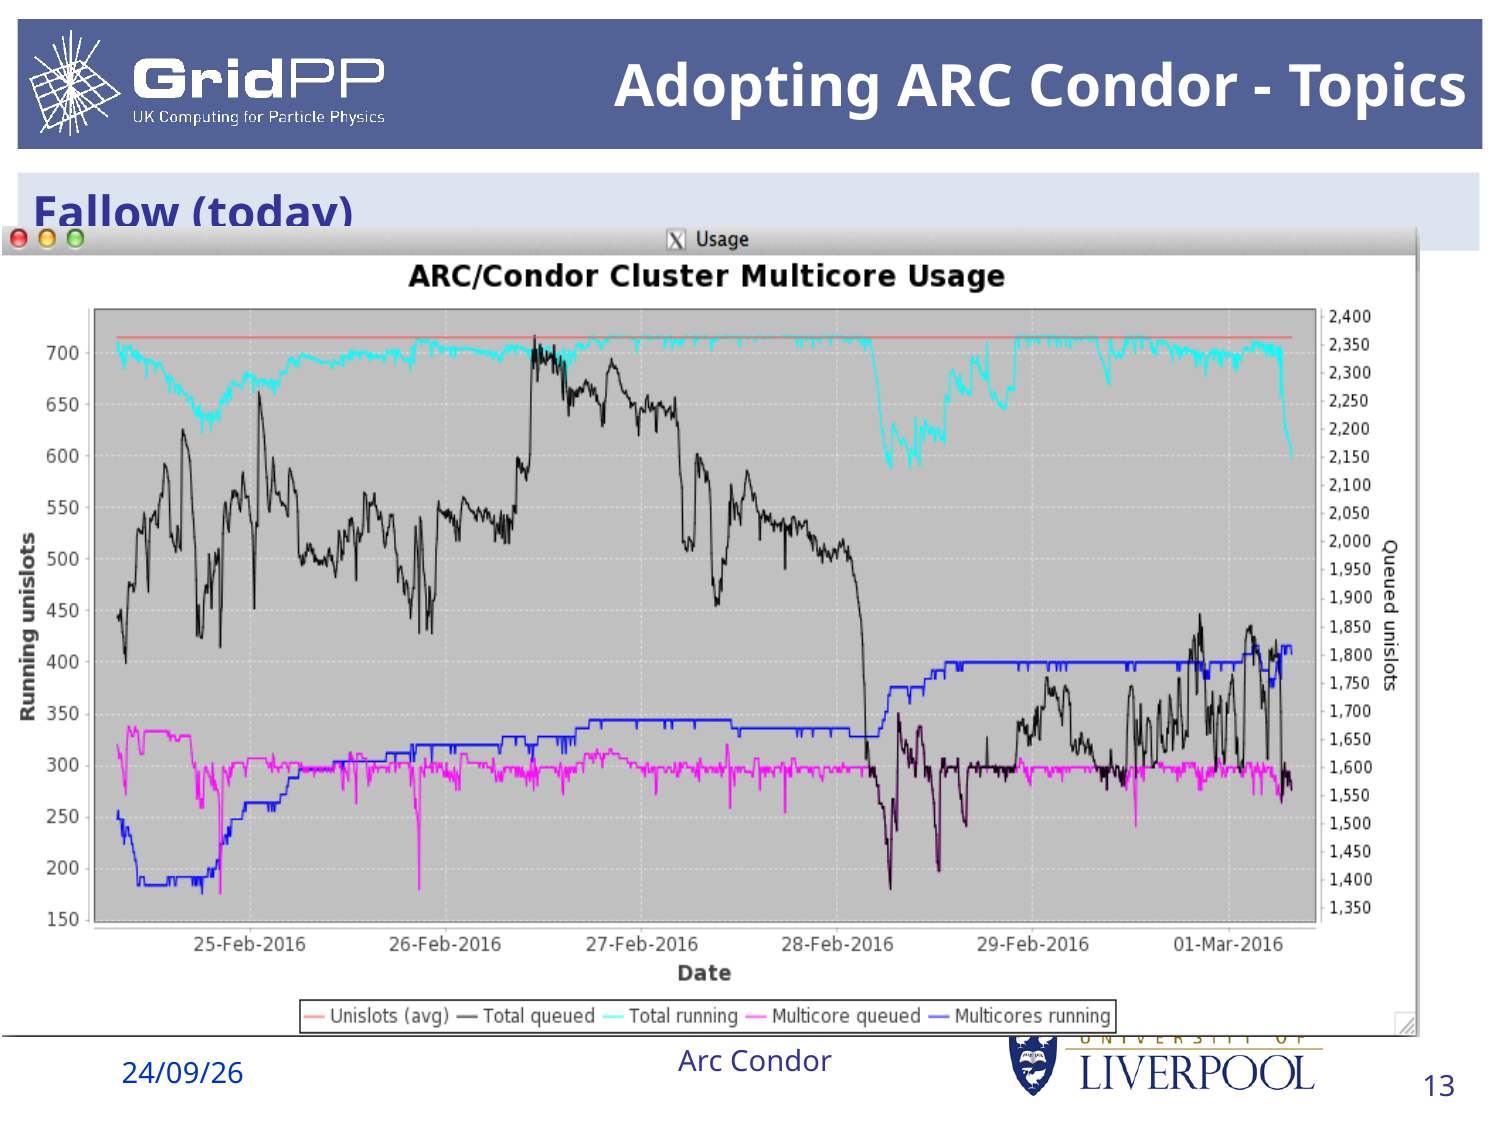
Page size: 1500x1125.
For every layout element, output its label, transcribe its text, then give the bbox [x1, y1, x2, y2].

text_box <number> [1388, 1059, 1471, 1094]
text_box Arc Condor [536, 1037, 975, 1094]
text_box 01/03/16 [29, 1046, 337, 1095]
picture [2, 226, 1420, 1096]
picture [29, 30, 384, 136]
title Adopting ARC Condor - Topics [513, 19, 1483, 149]
list Fallow (today) [17, 172, 1480, 242]
